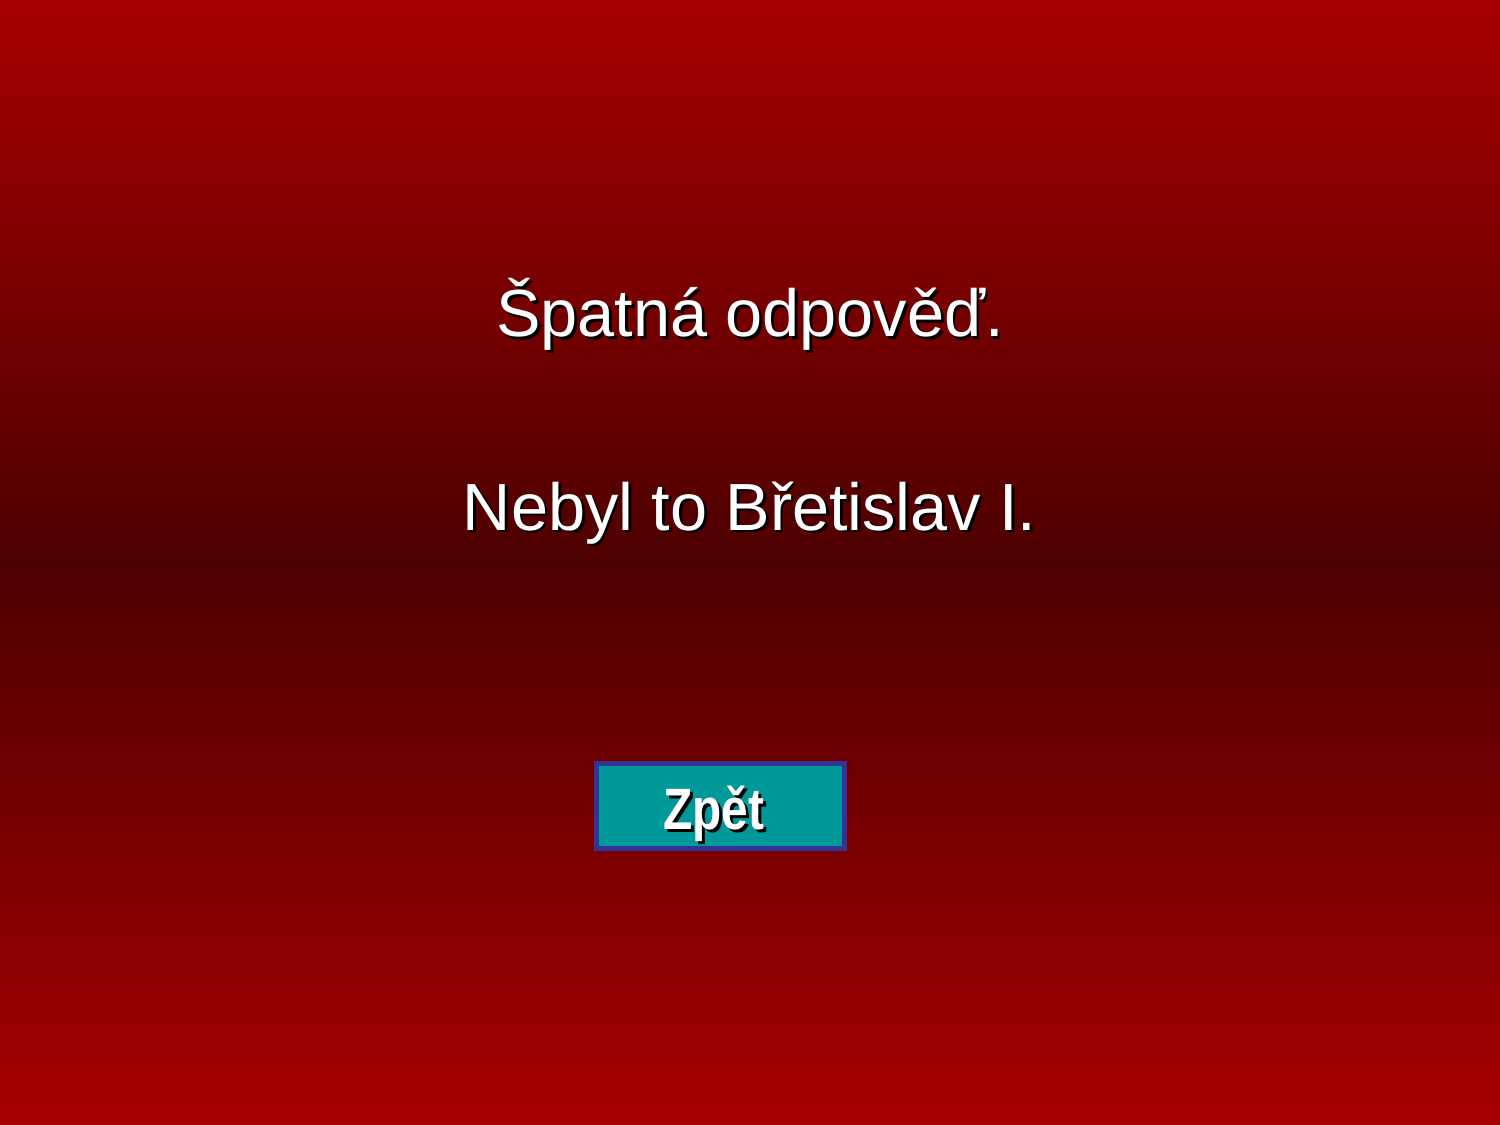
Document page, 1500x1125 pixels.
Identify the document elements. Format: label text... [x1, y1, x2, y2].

text_box Zpět [596, 763, 845, 849]
list Špatná odpověď. Nebyl to Břetislav I. [75, 262, 1426, 1006]
